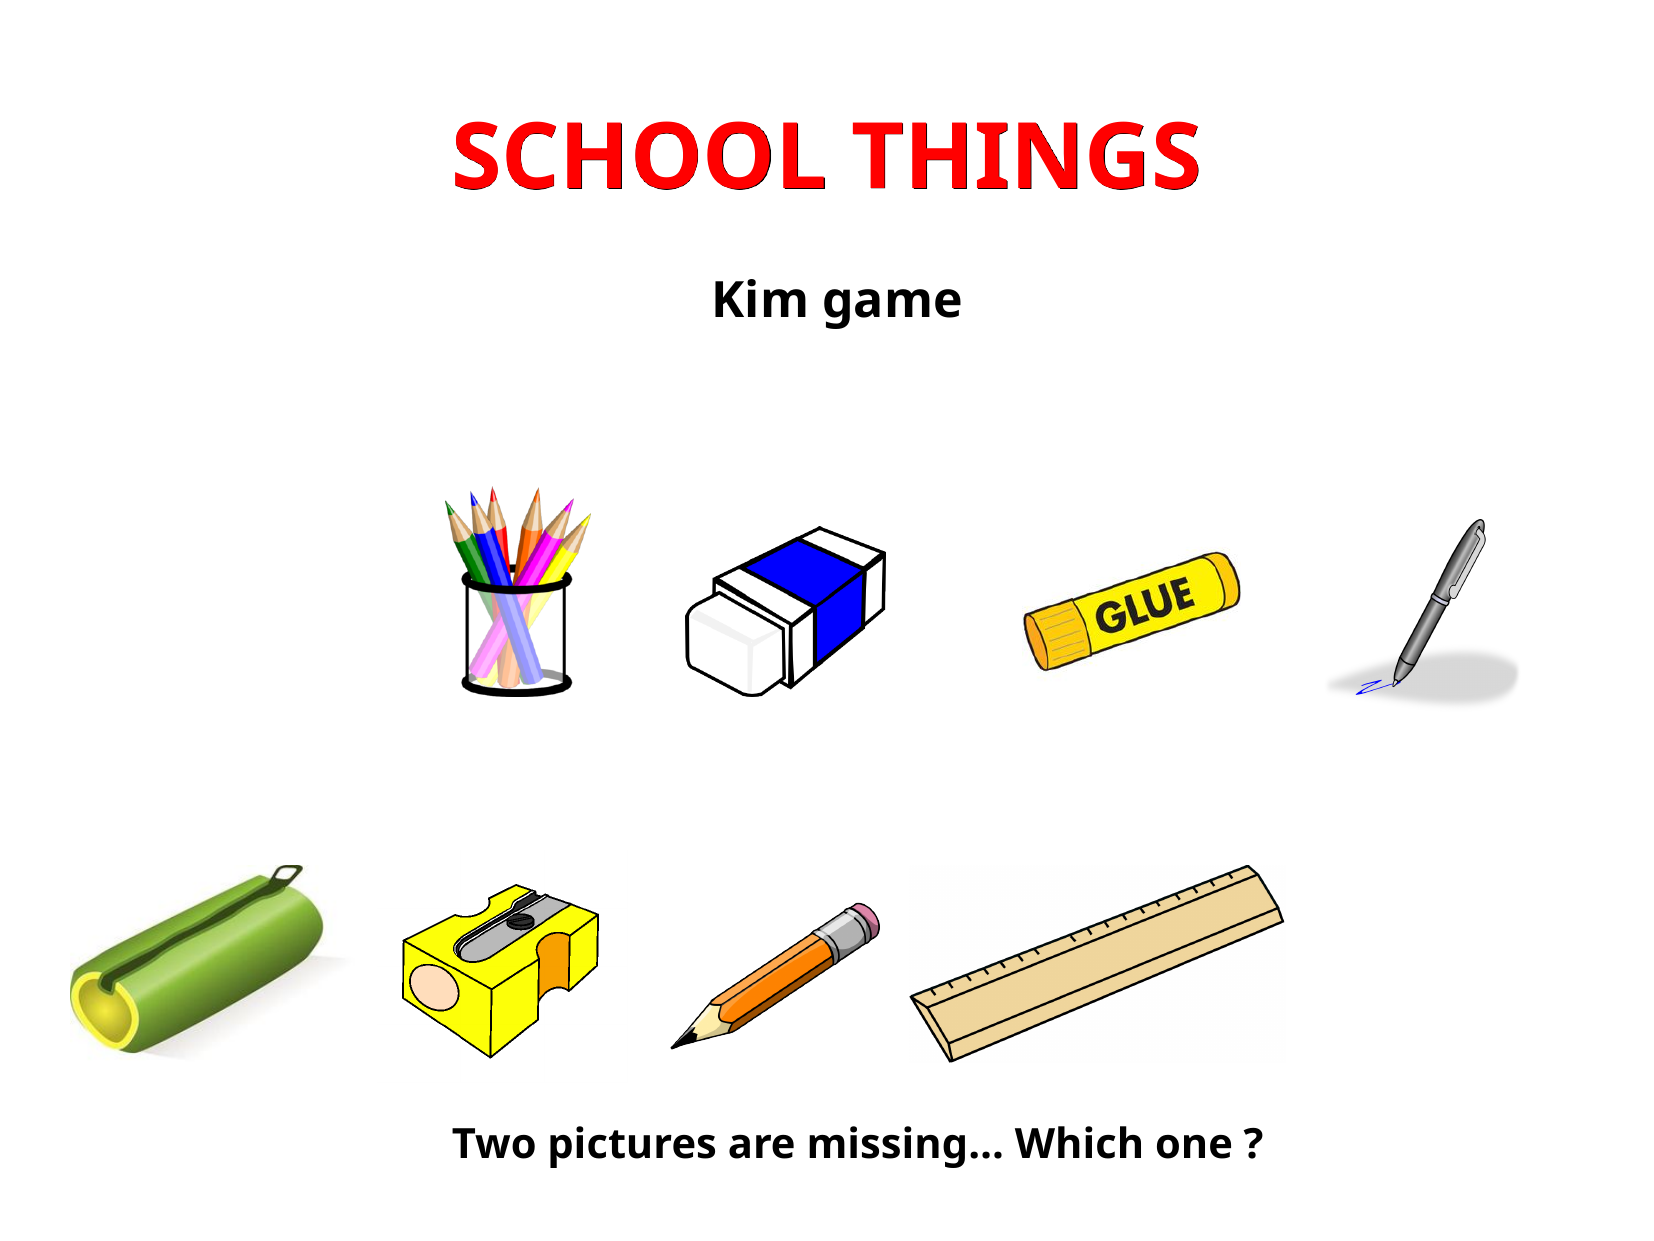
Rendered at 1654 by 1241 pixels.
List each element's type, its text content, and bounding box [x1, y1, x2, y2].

picture [661, 890, 889, 1062]
picture [1022, 502, 1241, 721]
picture [909, 865, 1286, 1063]
text_box Kim game [696, 256, 1111, 334]
picture [70, 865, 355, 1063]
title SCHOOL THINGS [82, 49, 1571, 257]
text_box Two pictures are missing… Which one ? [437, 1105, 1288, 1205]
picture [685, 526, 886, 697]
picture [377, 850, 628, 1083]
picture [445, 486, 591, 697]
picture [1311, 519, 1533, 717]
